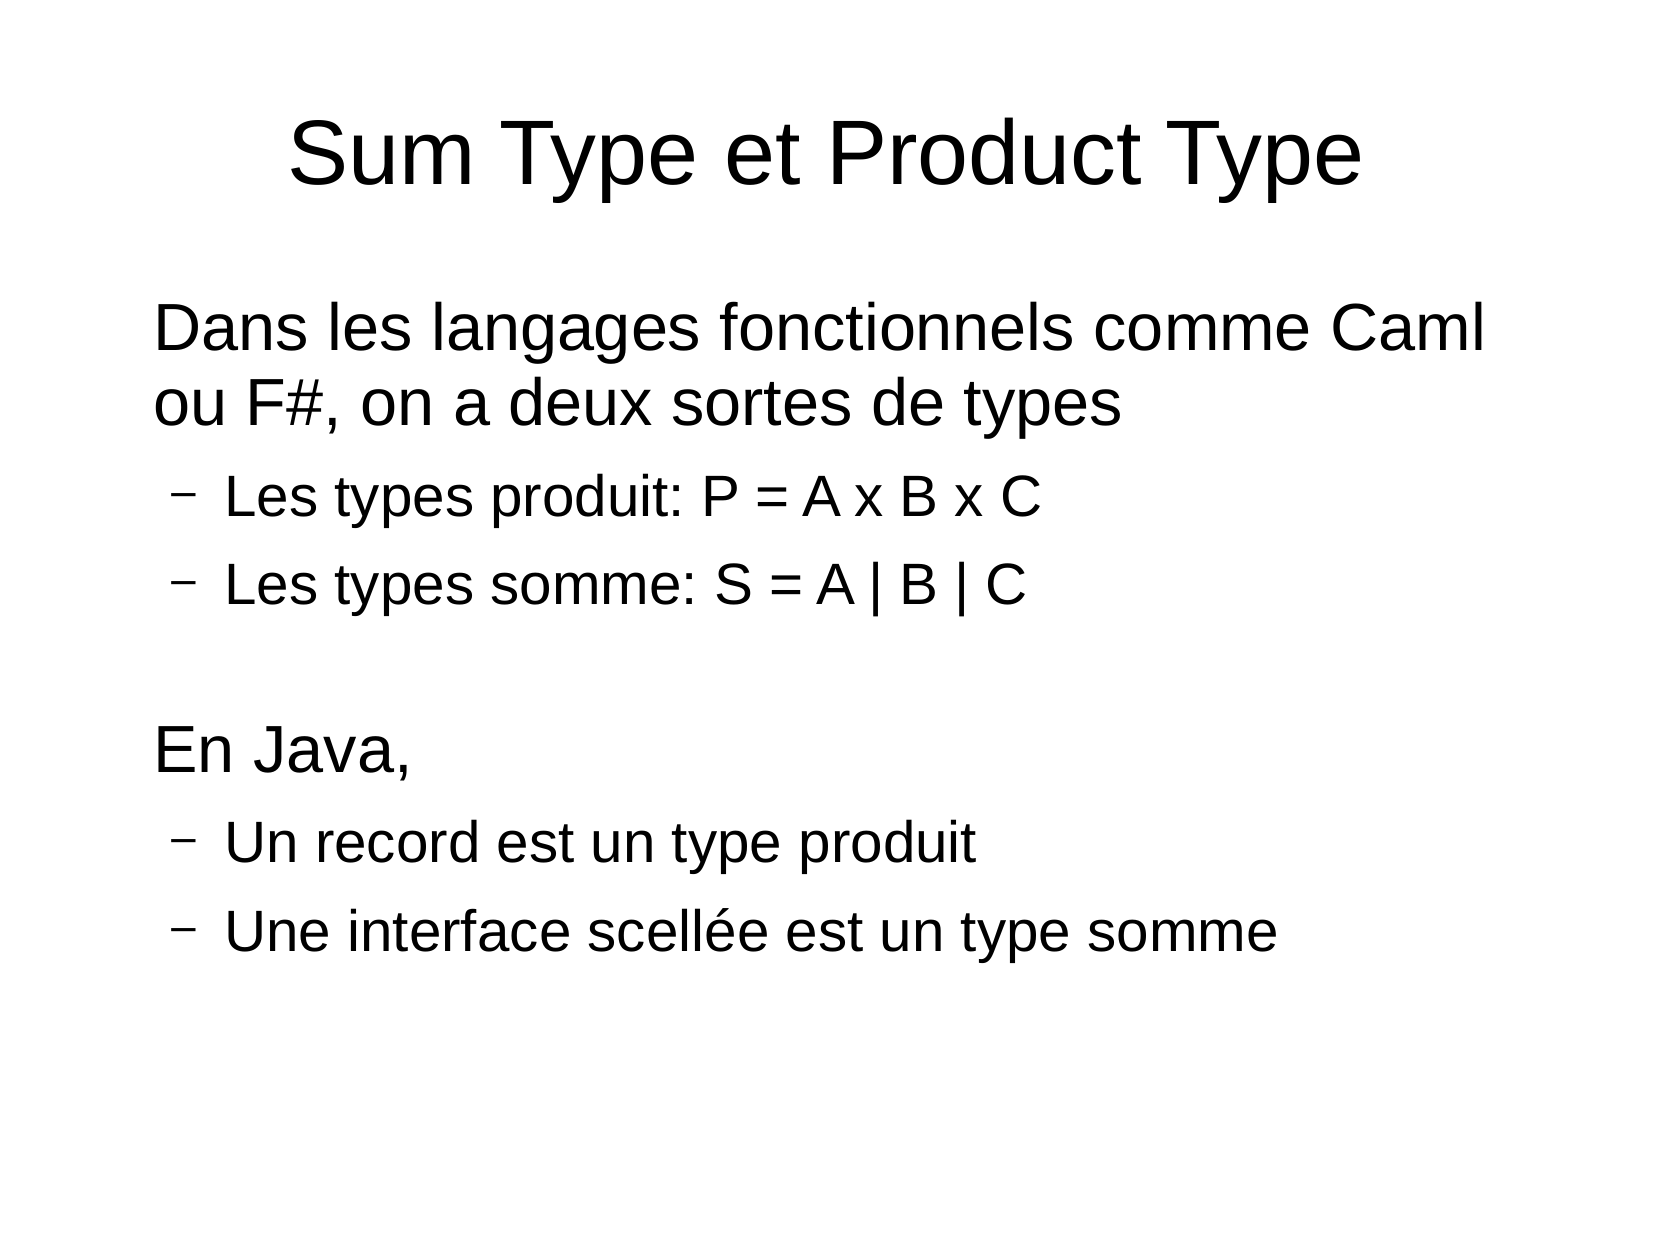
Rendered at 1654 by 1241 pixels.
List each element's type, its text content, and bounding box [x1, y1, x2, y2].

list Dans les langages fonctionnels comme Caml ou F#, on a deux sortes de types Les types produit: P = A x B x C Les types somme: S = A | B | C En Java, Un record est un type produit Une interface scellée est un type somme [82, 290, 1571, 1126]
title Sum Type et Product Type [82, 49, 1571, 257]
